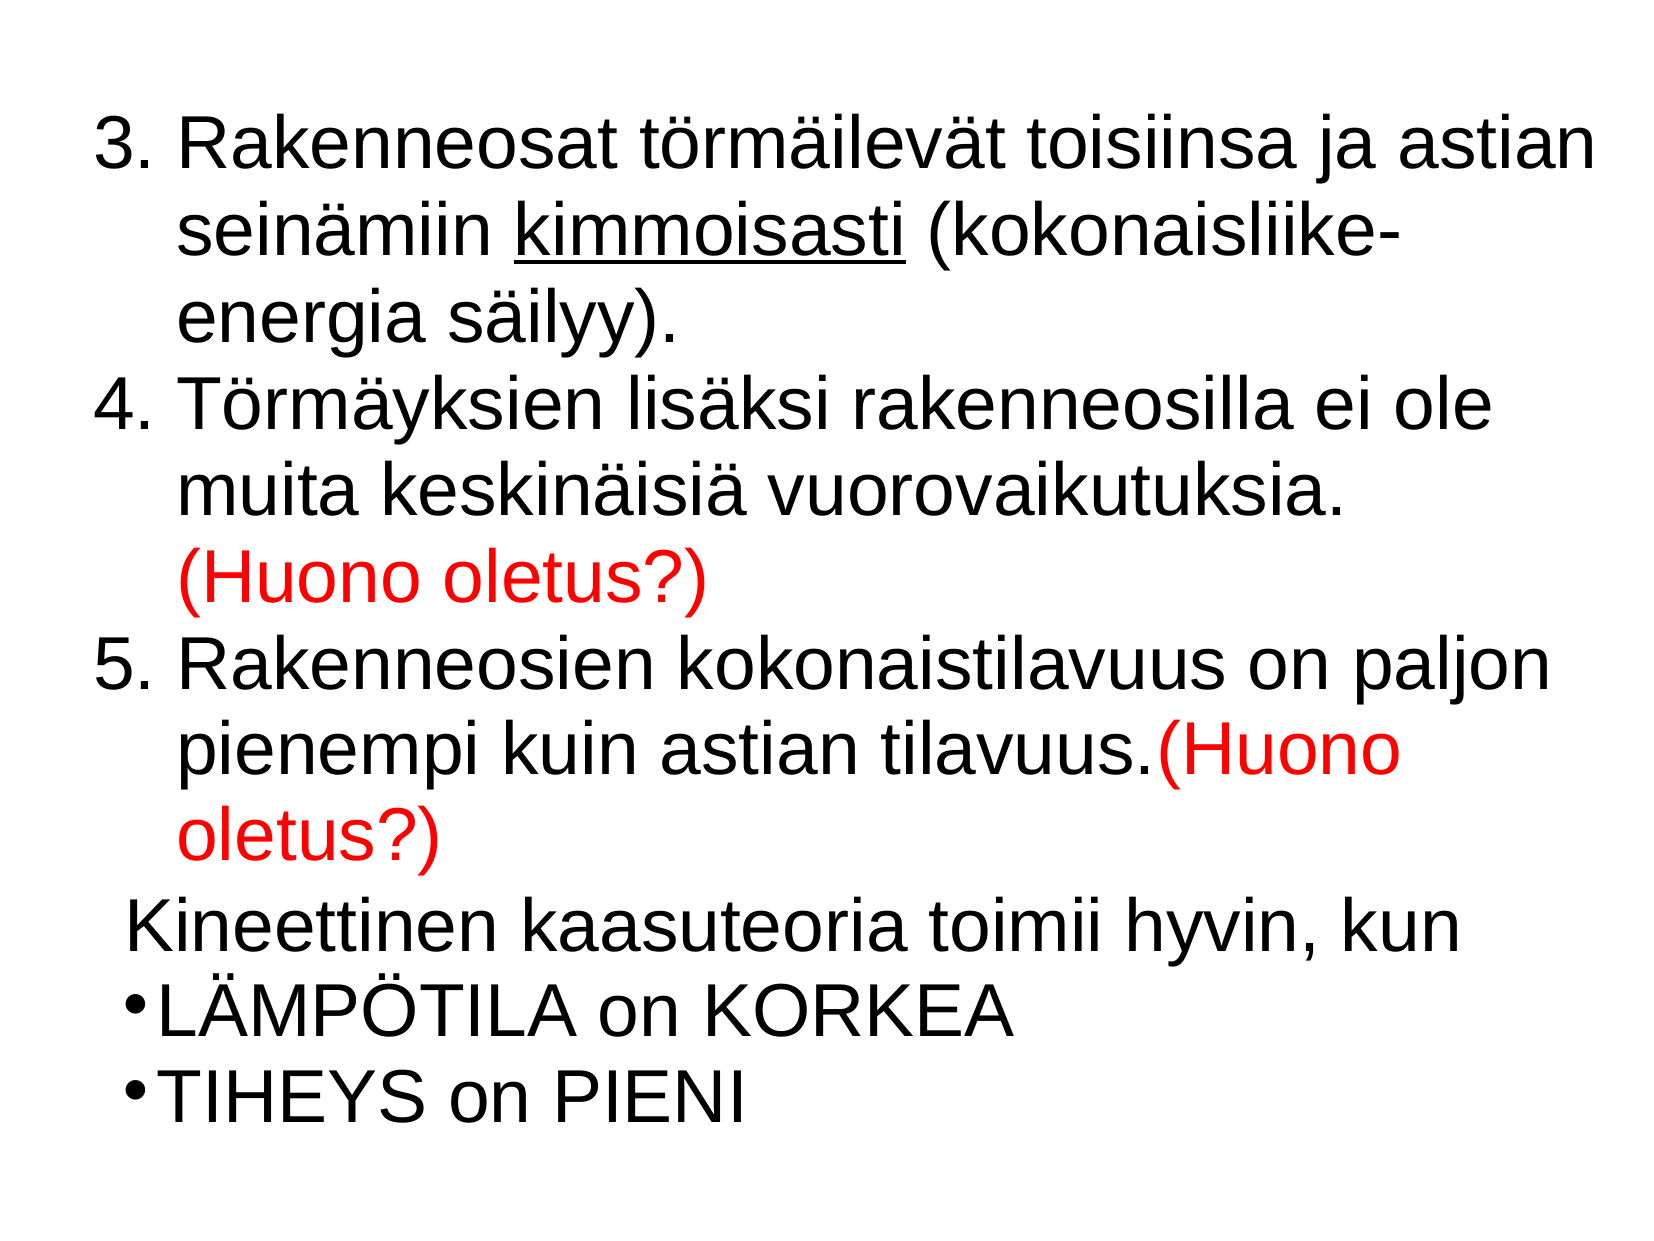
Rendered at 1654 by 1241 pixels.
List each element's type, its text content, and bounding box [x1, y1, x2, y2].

text_box 3. Rakenneosat törmäilevät toisiinsa ja astian seinämiin kimmoisasti (kokonaisliike- energia säilyy). 4. Törmäyksien lisäksi rakenneosilla ei ole muita keskinäisiä vuorovaikutuksia. (Huono oletus?) 5. Rakenneosien kokonaistilavuus on paljon pienempi kuin astian tilavuus.(Huono oletus?) [78, 94, 1654, 461]
text_box Kineettinen kaasuteoria toimii hyvin, kun LÄMPÖTILA on KORKEA TIHEYS on PIENI [108, 779, 1536, 1051]
